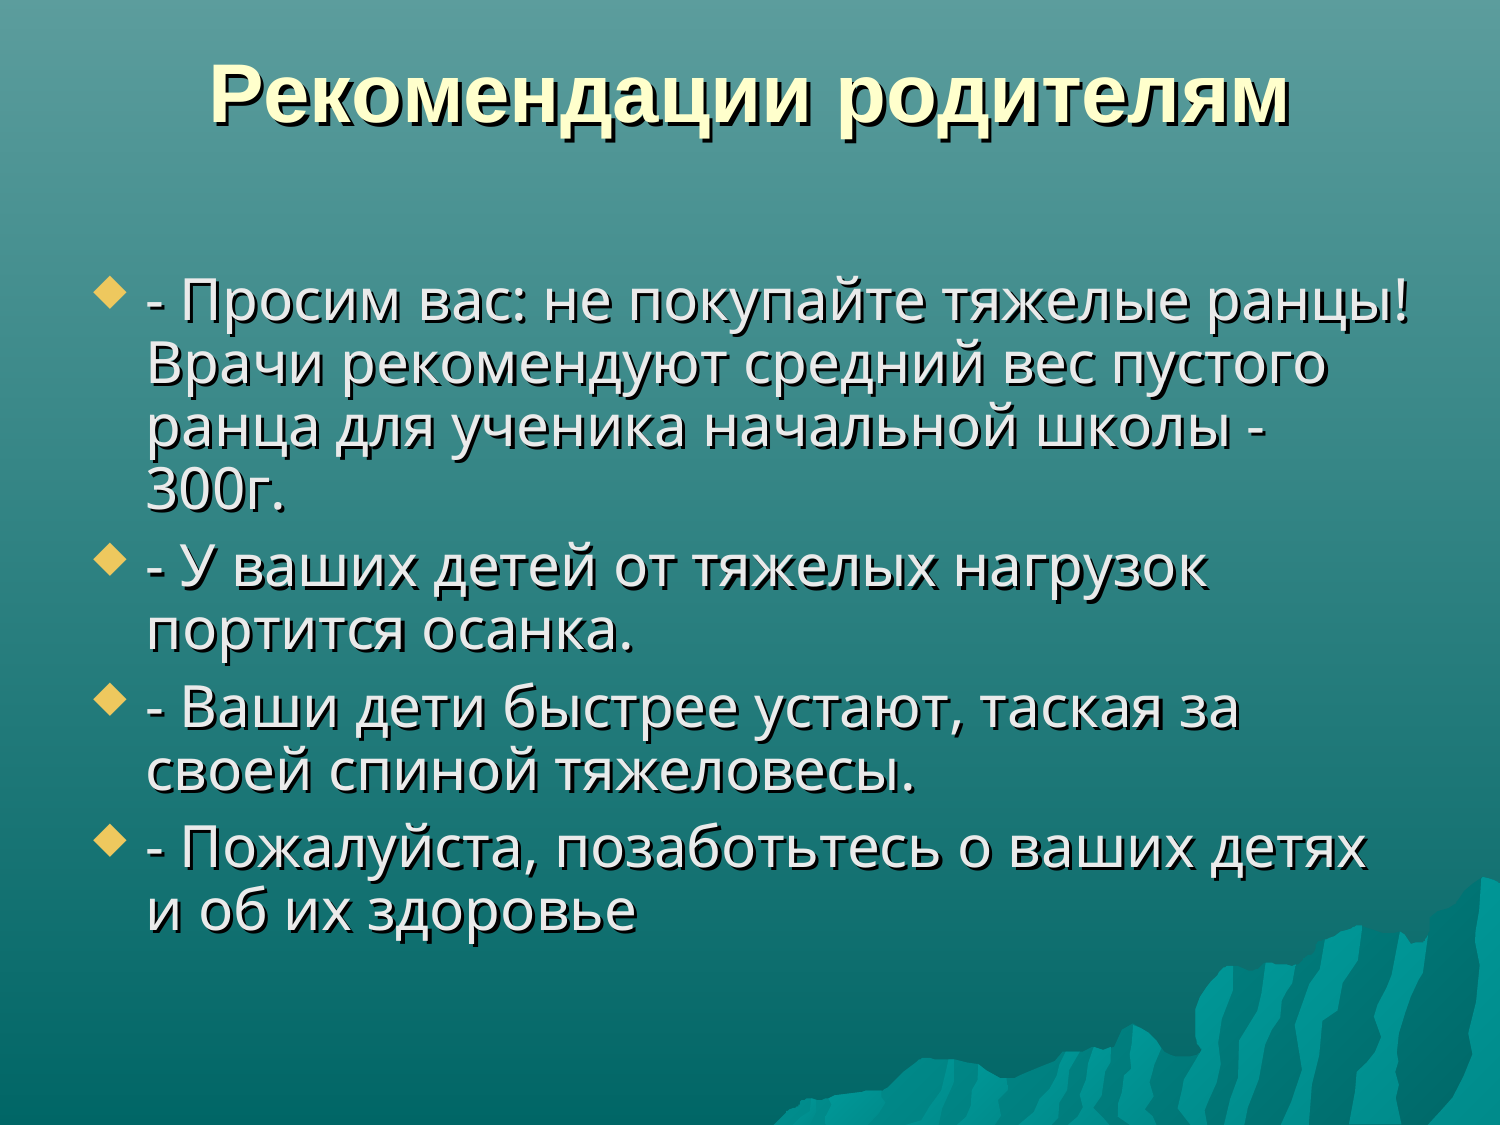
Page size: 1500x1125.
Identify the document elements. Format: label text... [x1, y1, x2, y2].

list - Просим вас: не покупайте тяжелые ранцы! Врачи рекомендуют средний вес пустого ранца для ученика начальной школы - 300г. - У ваших детей от тяжелых нагрузок портится осанка. - Ваши дети быстрее устают, таская за своей спиной тяжеловесы. - Пожалуйста, позаботьтесь о ваших детях и об их здоровье [75, 262, 1426, 1006]
title Рекомендации родителям [75, 31, 1426, 247]
